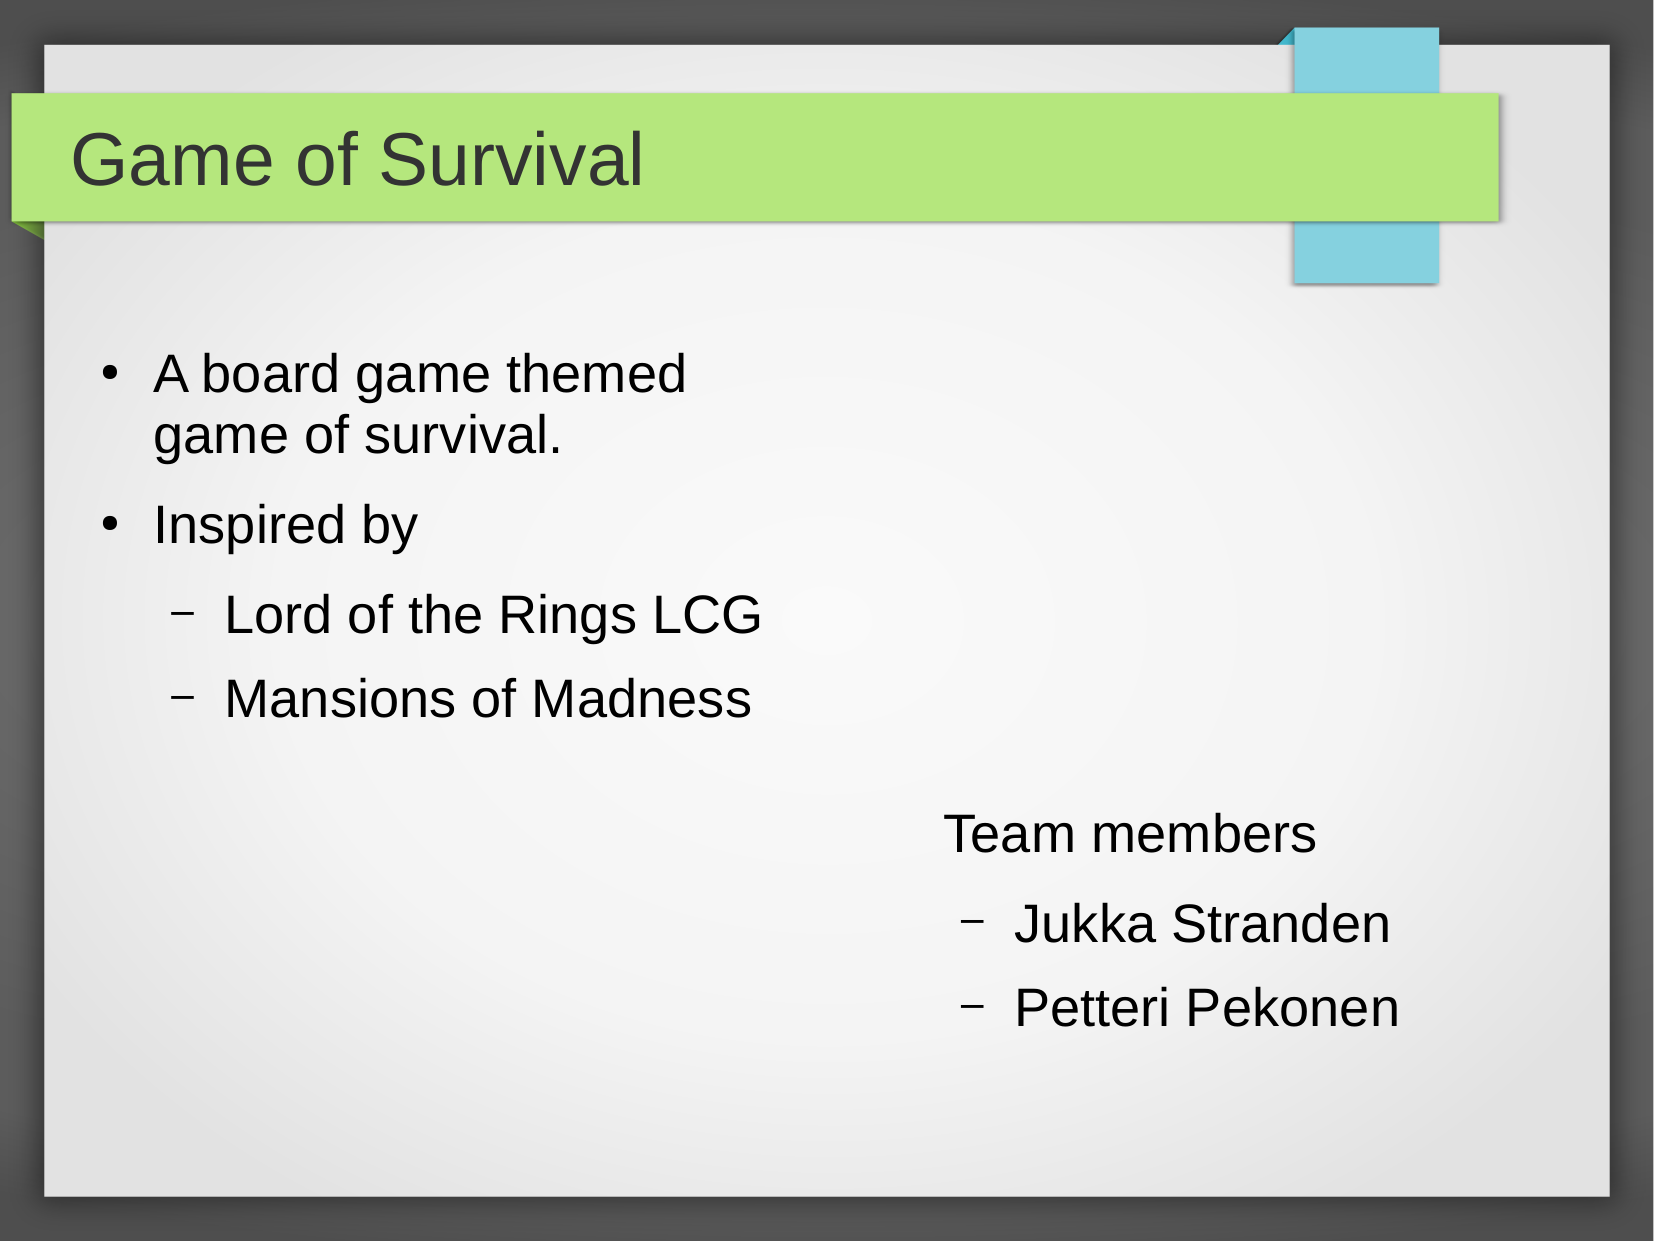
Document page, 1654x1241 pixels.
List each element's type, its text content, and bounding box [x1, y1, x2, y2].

title Game of Survival [70, 106, 1229, 213]
list Team members Jukka Stranden Petteri Pekonen [872, 803, 1583, 1147]
picture [0, 0, 1654, 1241]
list A board game themed game of survival. Inspired by Lord of the Rings LCG Mansions of Madness [82, 343, 793, 1063]
